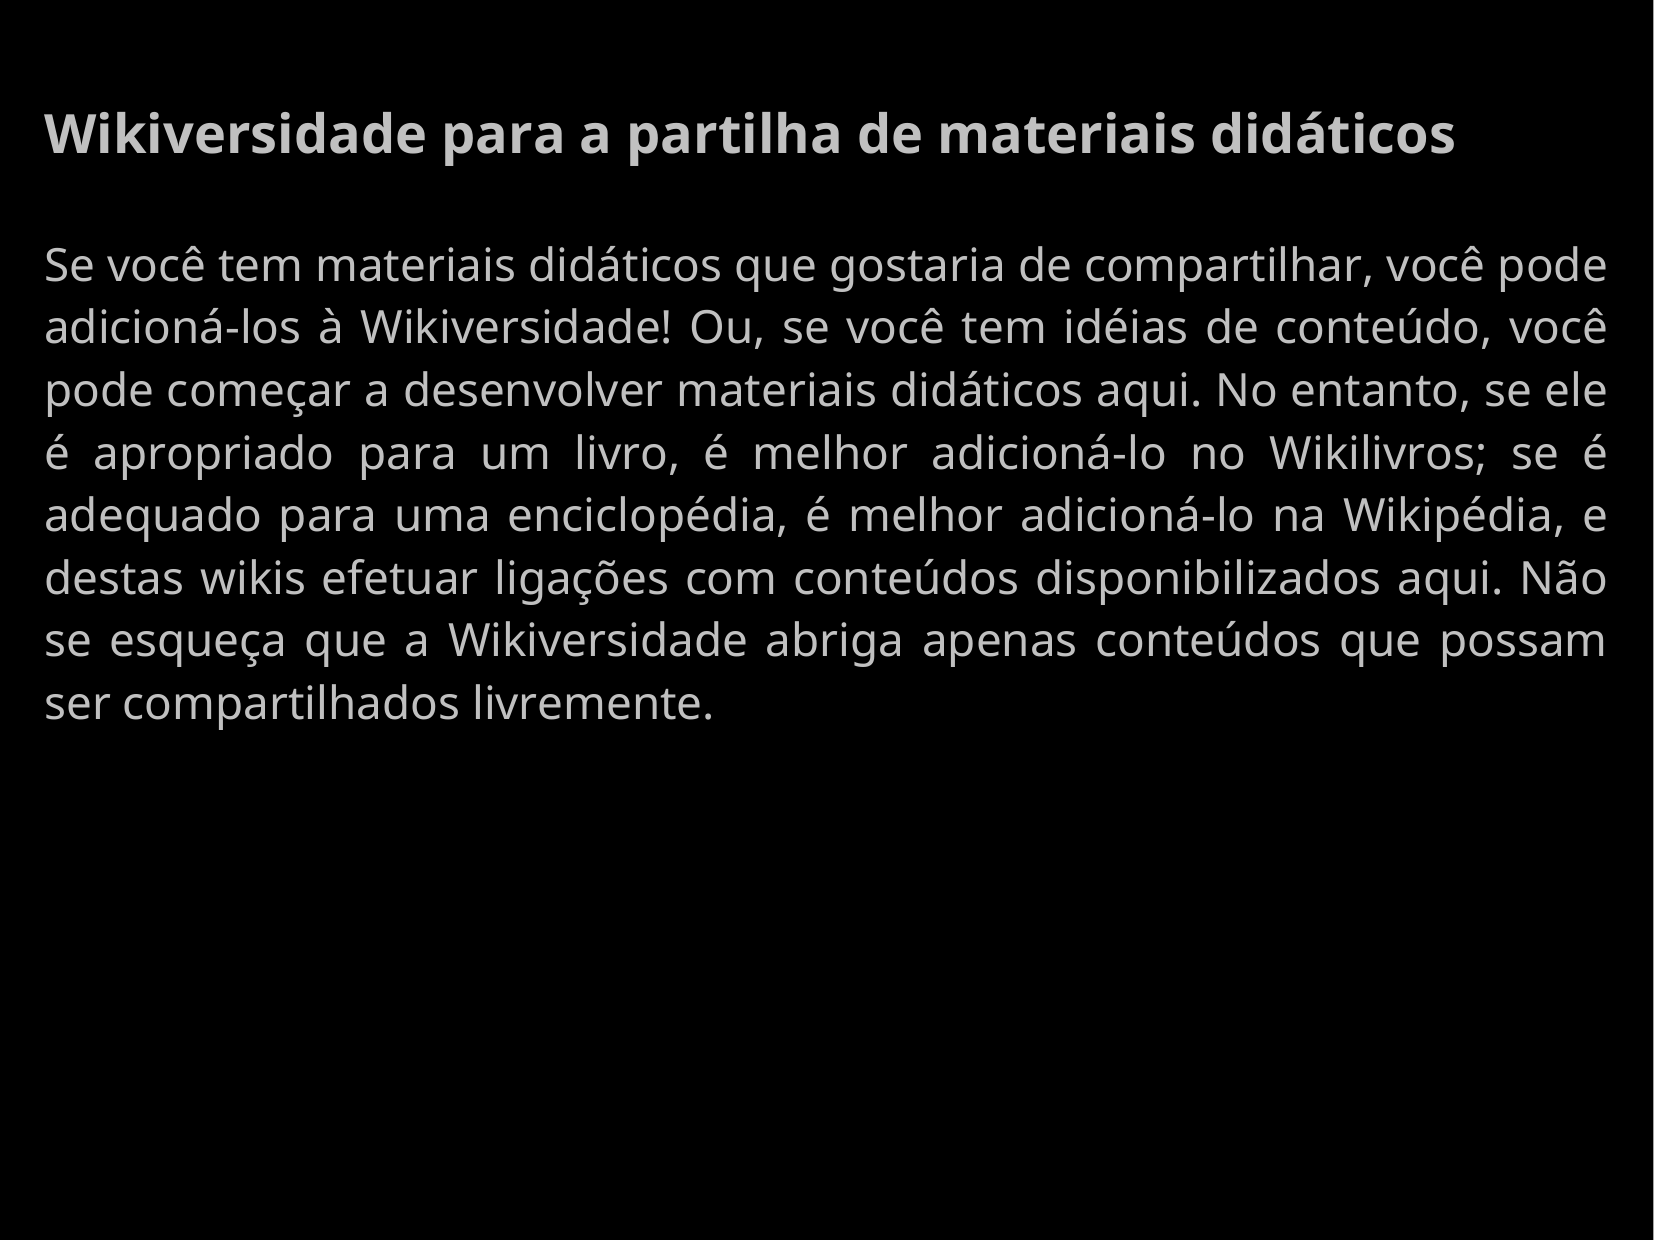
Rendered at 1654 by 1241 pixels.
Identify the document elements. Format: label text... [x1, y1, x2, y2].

text_box Wikiversidade para a partilha de materiais didáticos Se você tem materiais didáticos que gostaria de compartilhar, você pode adicioná-los à Wikiversidade! Ou, se você tem idéias de conteúdo, você pode começar a desenvolver materiais didáticos aqui. No entanto, se ele é apropriado para um livro, é melhor adicioná-lo no Wikilivros; se é adequado para uma enciclopédia, é melhor adicioná-lo na Wikipédia, e destas wikis efetuar ligações com conteúdos disponibilizados aqui. Não se esqueça que a Wikiversidade abriga apenas conteúdos que possam ser compartilhados livremente. [29, 88, 1625, 1241]
